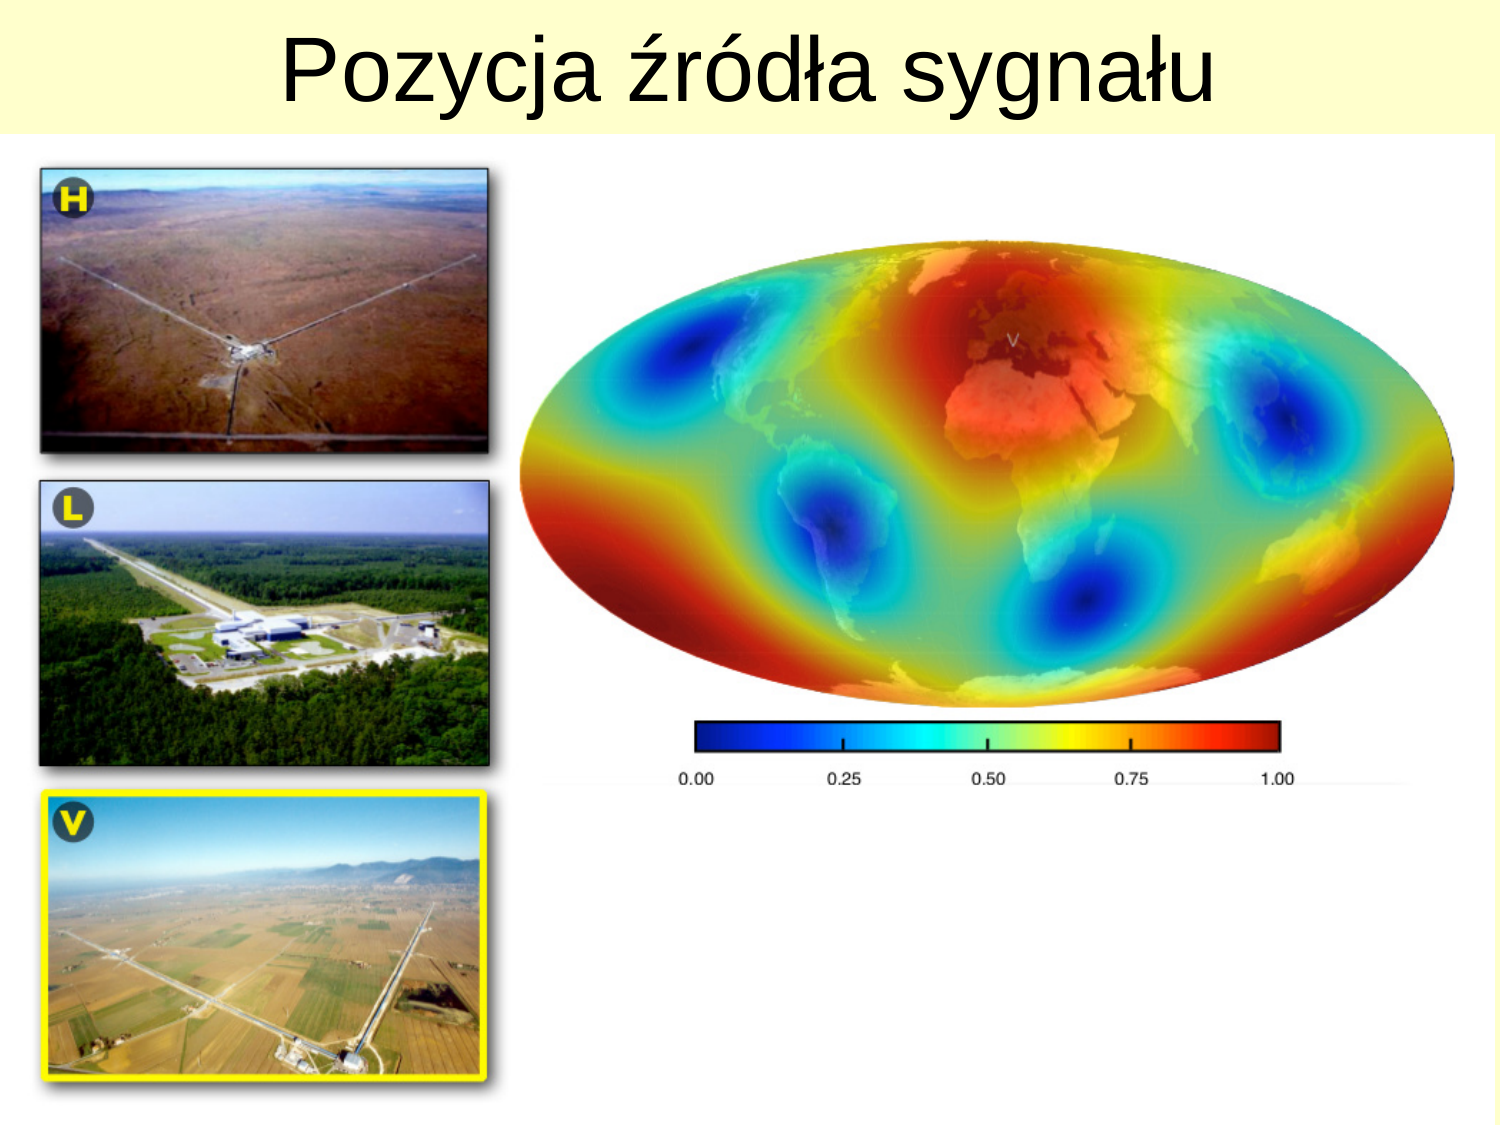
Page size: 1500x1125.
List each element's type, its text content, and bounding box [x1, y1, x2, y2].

title Pozycja źródła sygnału [74, 0, 1425, 128]
picture [0, 134, 1495, 1125]
